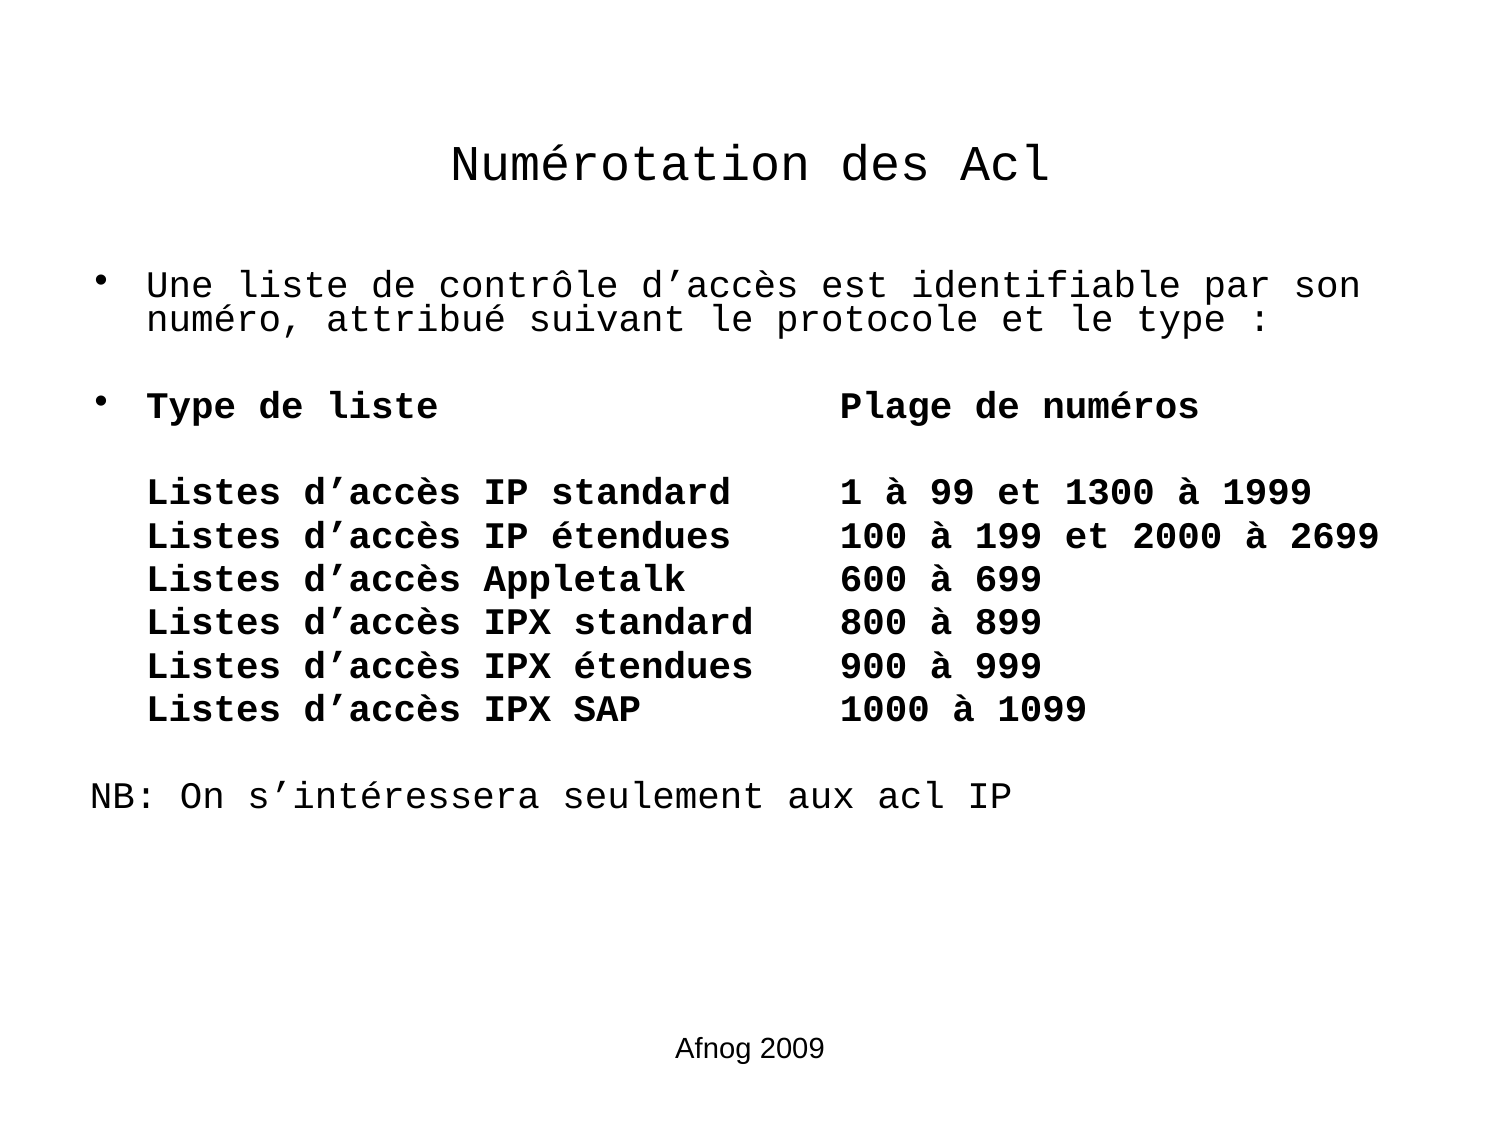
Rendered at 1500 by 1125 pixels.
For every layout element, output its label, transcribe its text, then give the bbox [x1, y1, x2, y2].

list Une liste de contrôle d’accès est identifiable par son numéro, attribué suivant le protocole et le type : Type de liste Plage de numéros Listes d’accès IP standard 1 à 99 et 1300 à 1999 Listes d’accès IP étendues 100 à 199 et 2000 à 2699 Listes d’accès Appletalk 600 à 699 Listes d’accès IPX standard 800 à 899 Listes d’accès IPX étendues 900 à 999 Listes d’accès IPX SAP 1000 à 1099 NB: On s’intéressera seulement aux acl IP [75, 262, 1426, 1006]
title Numérotation des Acl [75, 45, 1426, 233]
